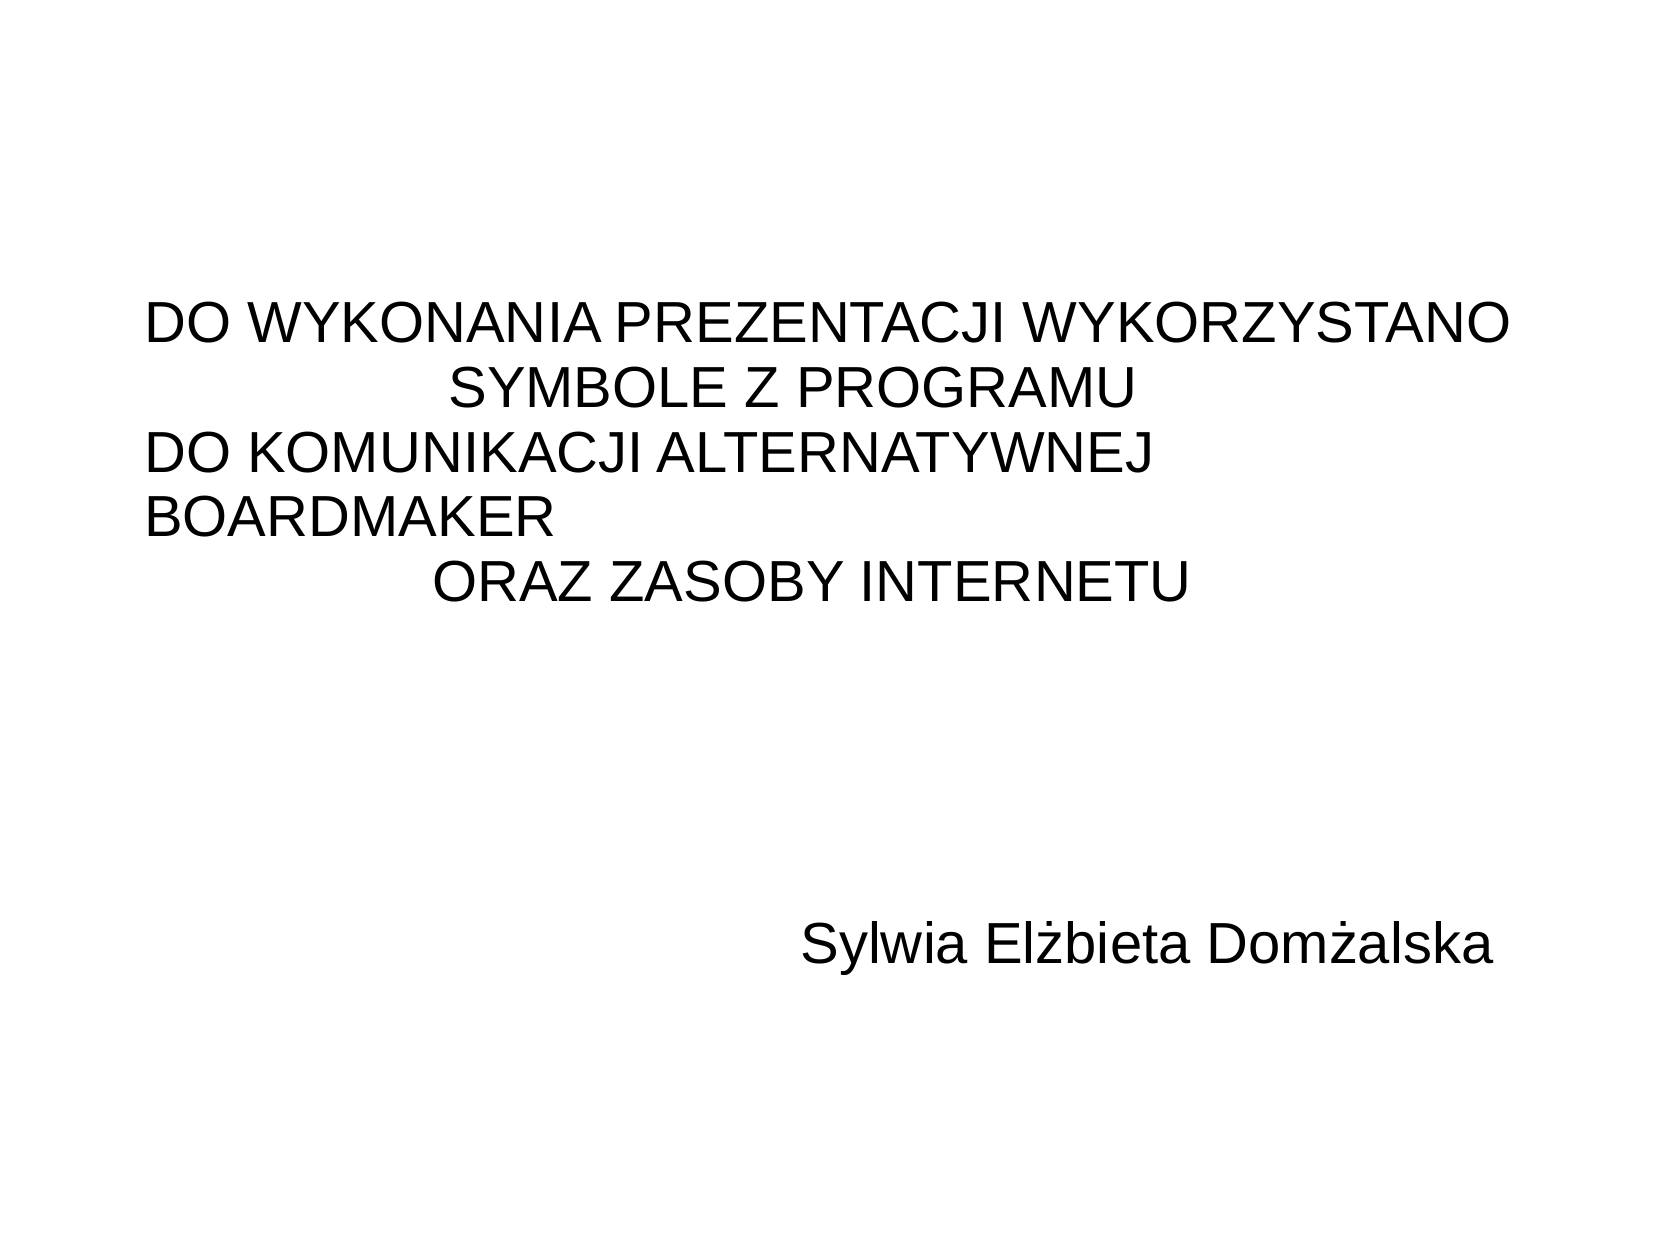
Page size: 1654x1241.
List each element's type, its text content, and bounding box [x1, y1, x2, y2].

list DO WYKONANIA PREZENTACJI WYKORZYSTANO SYMBOLE Z PROGRAMU DO KOMUNIKACJI ALTERNATYWNEJ BOARDMAKER ORAZ ZASOBY INTERNETU Sylwia Elżbieta Domżalska [82, 290, 1571, 1010]
